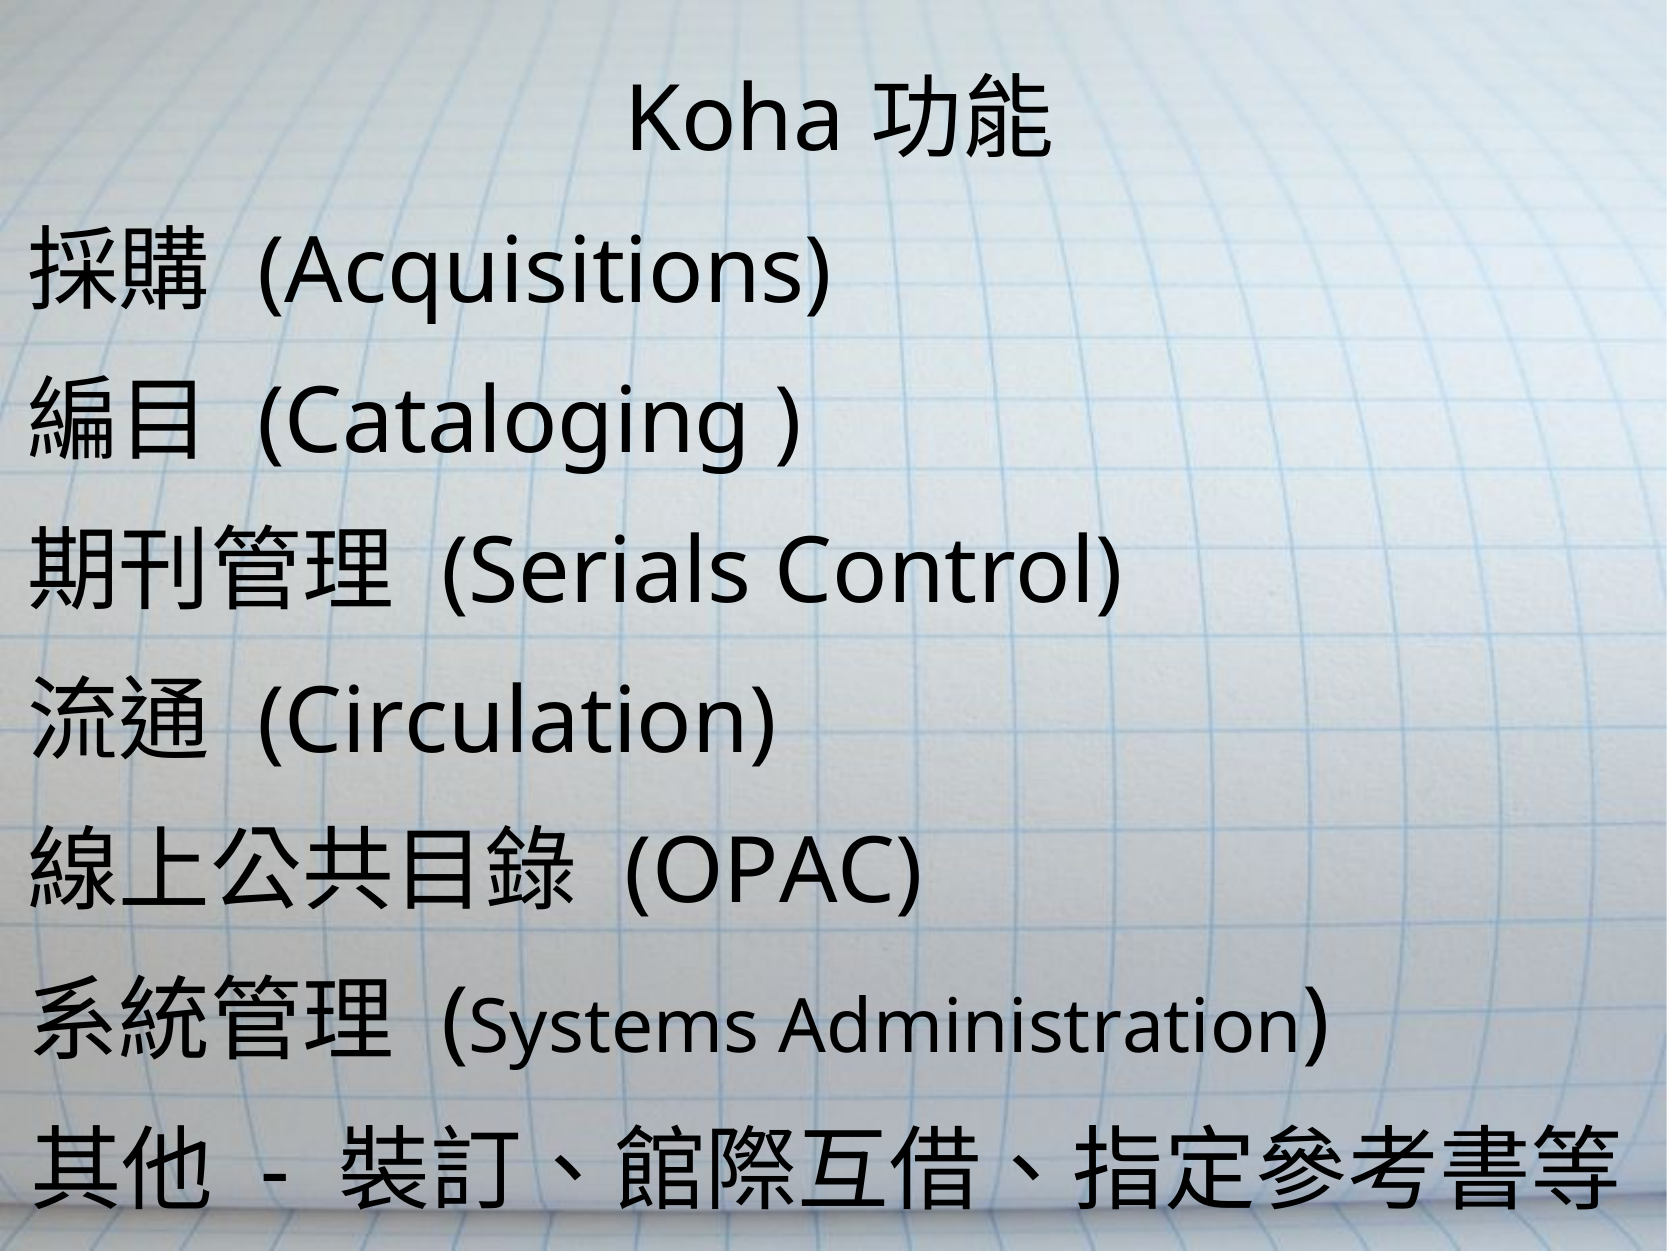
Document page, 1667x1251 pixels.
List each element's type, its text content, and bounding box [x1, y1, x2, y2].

list 採購 (Acquisitions) 編目 (Cataloging ) 期刊管理 (Serials Control) 流通 (Circulation) 線上公共目錄 (OPAC) 系統管理 (Systems Administration) 其他 - 裝訂、館際互借、指定參考書等(Other associated modules, including Binding, ILL, Course Reserves, etc.) [27, 195, 1651, 1234]
title Koha功能 [130, 14, 1548, 195]
picture [0, 0, 1667, 1251]
